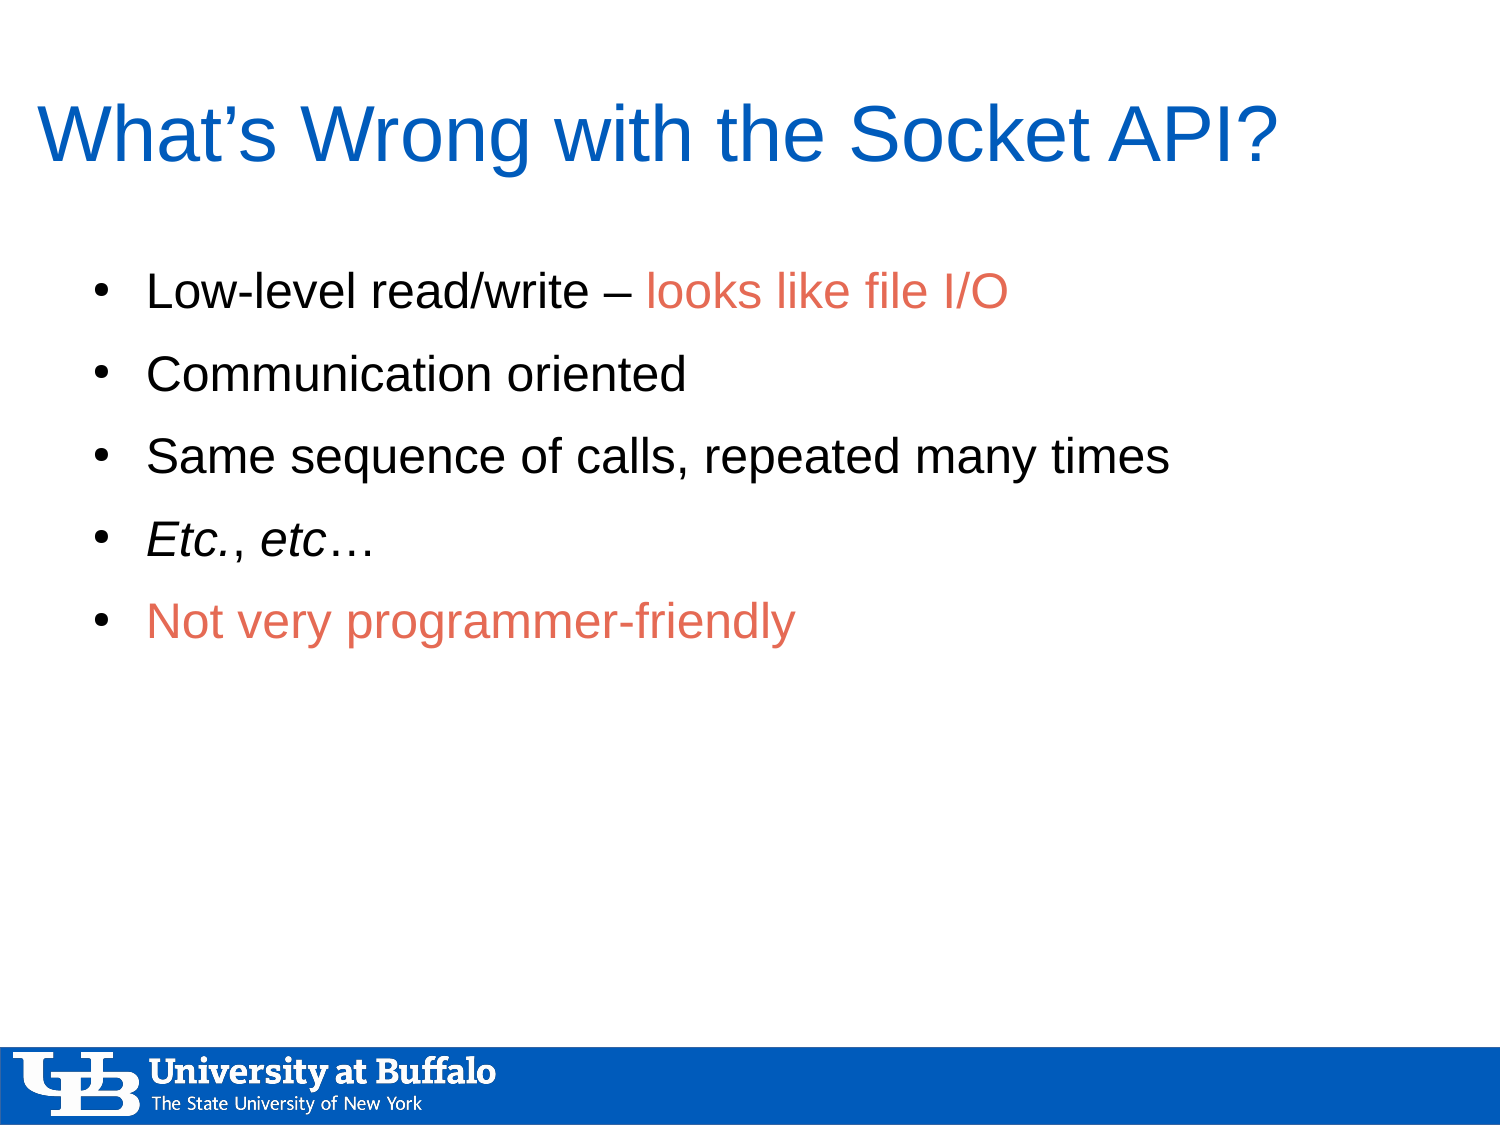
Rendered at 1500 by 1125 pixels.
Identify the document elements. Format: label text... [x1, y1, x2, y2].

picture [13, 1052, 496, 1116]
list Low-level read/write – looks like file I/O Communication oriented Same sequence of calls, repeated many times Etc., etc… Not very programmer-friendly [75, 263, 1425, 916]
title What’s Wrong with the Socket API? [37, 40, 1388, 228]
